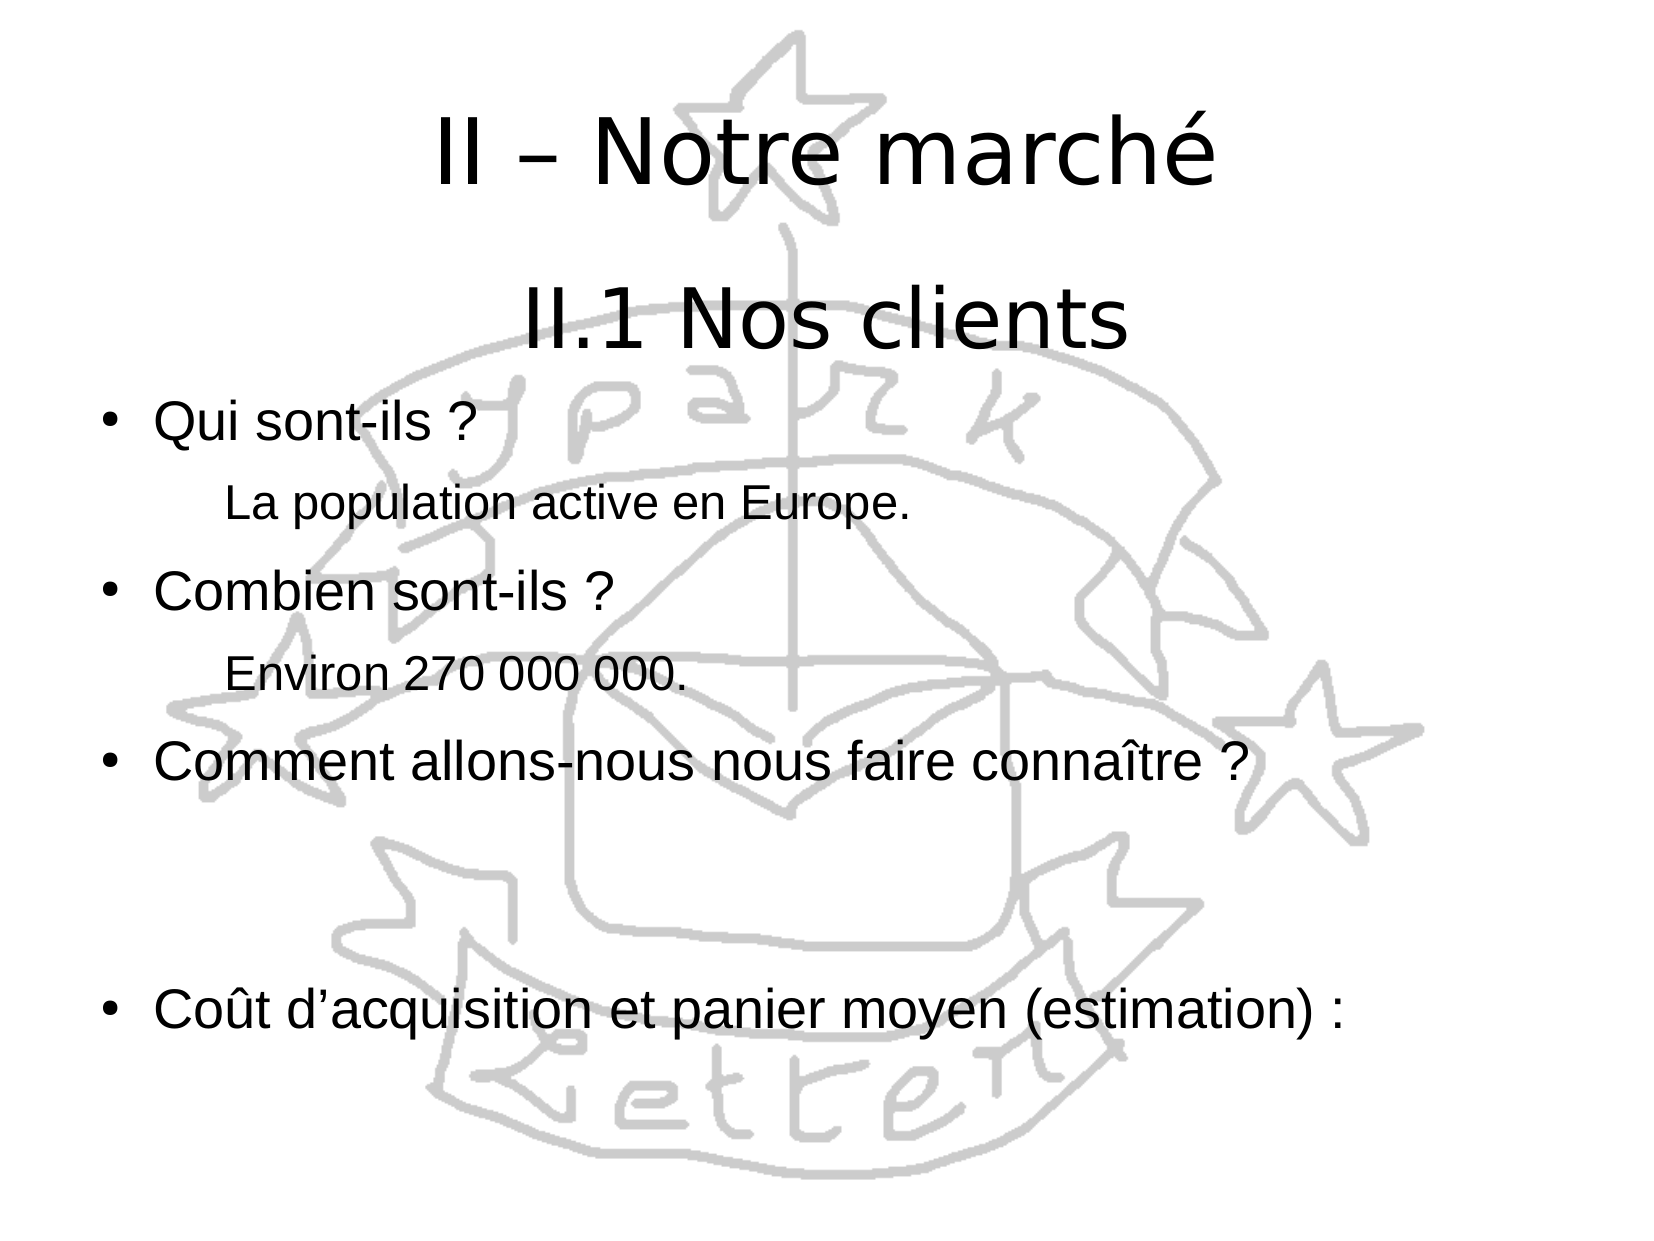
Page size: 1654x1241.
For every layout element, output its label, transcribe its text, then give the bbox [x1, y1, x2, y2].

picture [29, 361, 1648, 1241]
list Qui sont-ils ? La population active en Europe. Combien sont-ils ? Environ 270 000 000. Comment allons-nous nous faire connaître ? Coût d’acquisition et panier moyen (estimation) : [82, 389, 1571, 1182]
text_box II.1 Nos clients [0, 263, 1654, 361]
picture [29, 11, 1648, 263]
title II – Notre marché [82, 49, 1571, 257]
